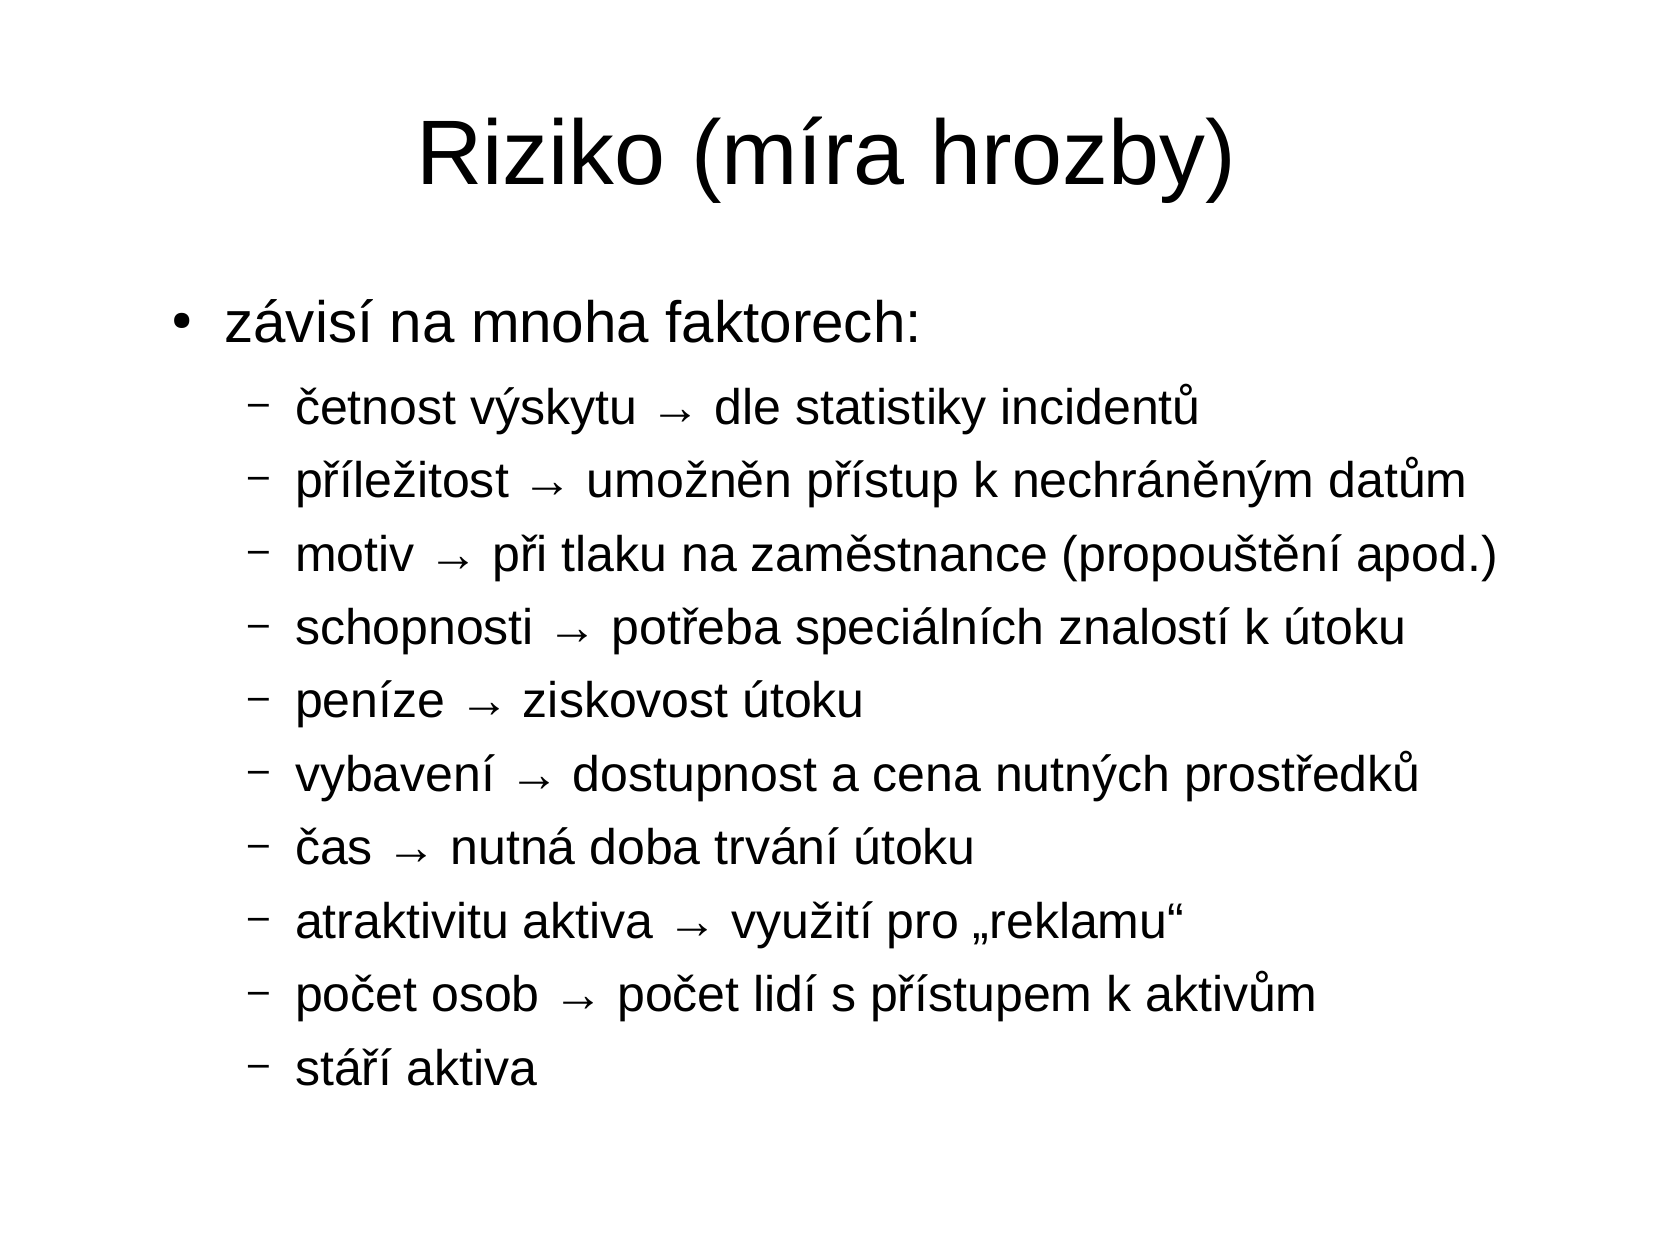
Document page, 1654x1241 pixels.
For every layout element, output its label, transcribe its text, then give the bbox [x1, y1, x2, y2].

list závisí na mnoha faktorech: četnost výskytu → dle statistiky incidentů příležitost → umožněn přístup k nechráněným datům motiv → při tlaku na zaměstnance (propouštění apod.) schopnosti → potřeba speciálních znalostí k útoku peníze → ziskovost útoku vybavení → dostupnost a cena nutných prostředků čas → nutná doba trvání útoku atraktivitu aktiva → využití pro „reklamu“ počet osob → počet lidí s přístupem k aktivům stáří aktiva [82, 290, 1571, 1096]
title Riziko (míra hrozby) [82, 56, 1571, 250]
